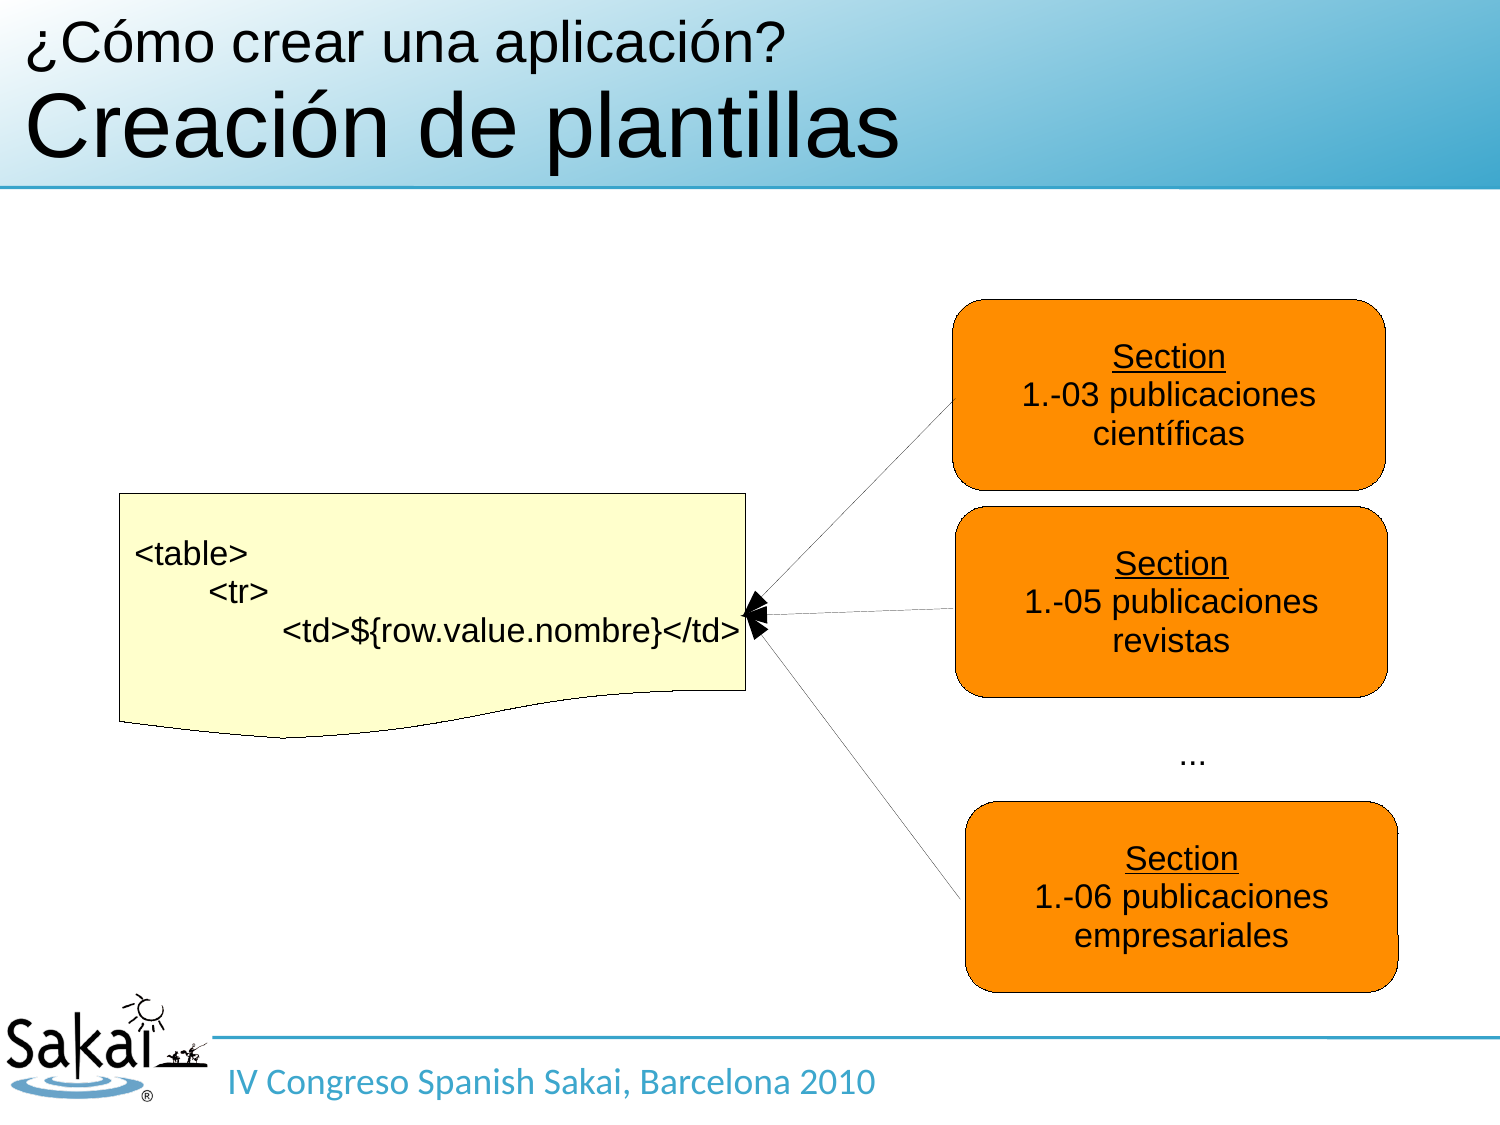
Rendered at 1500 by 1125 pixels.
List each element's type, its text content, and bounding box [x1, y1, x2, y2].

text_box Section 1.-03 publicaciones científicas [952, 299, 1386, 491]
text_box <table> <tr> <td>${row.value.nombre}</td> [119, 493, 746, 739]
title ¿Cómo crear una aplicación? Creación de plantillas [24, 9, 1475, 178]
text_box ... [1163, 727, 1226, 781]
text_box Section 1.-06 publicaciones empresariales [965, 801, 1399, 993]
picture [0, 955, 213, 1125]
text_box Section 1.-05 publicaciones revistas [955, 506, 1388, 698]
